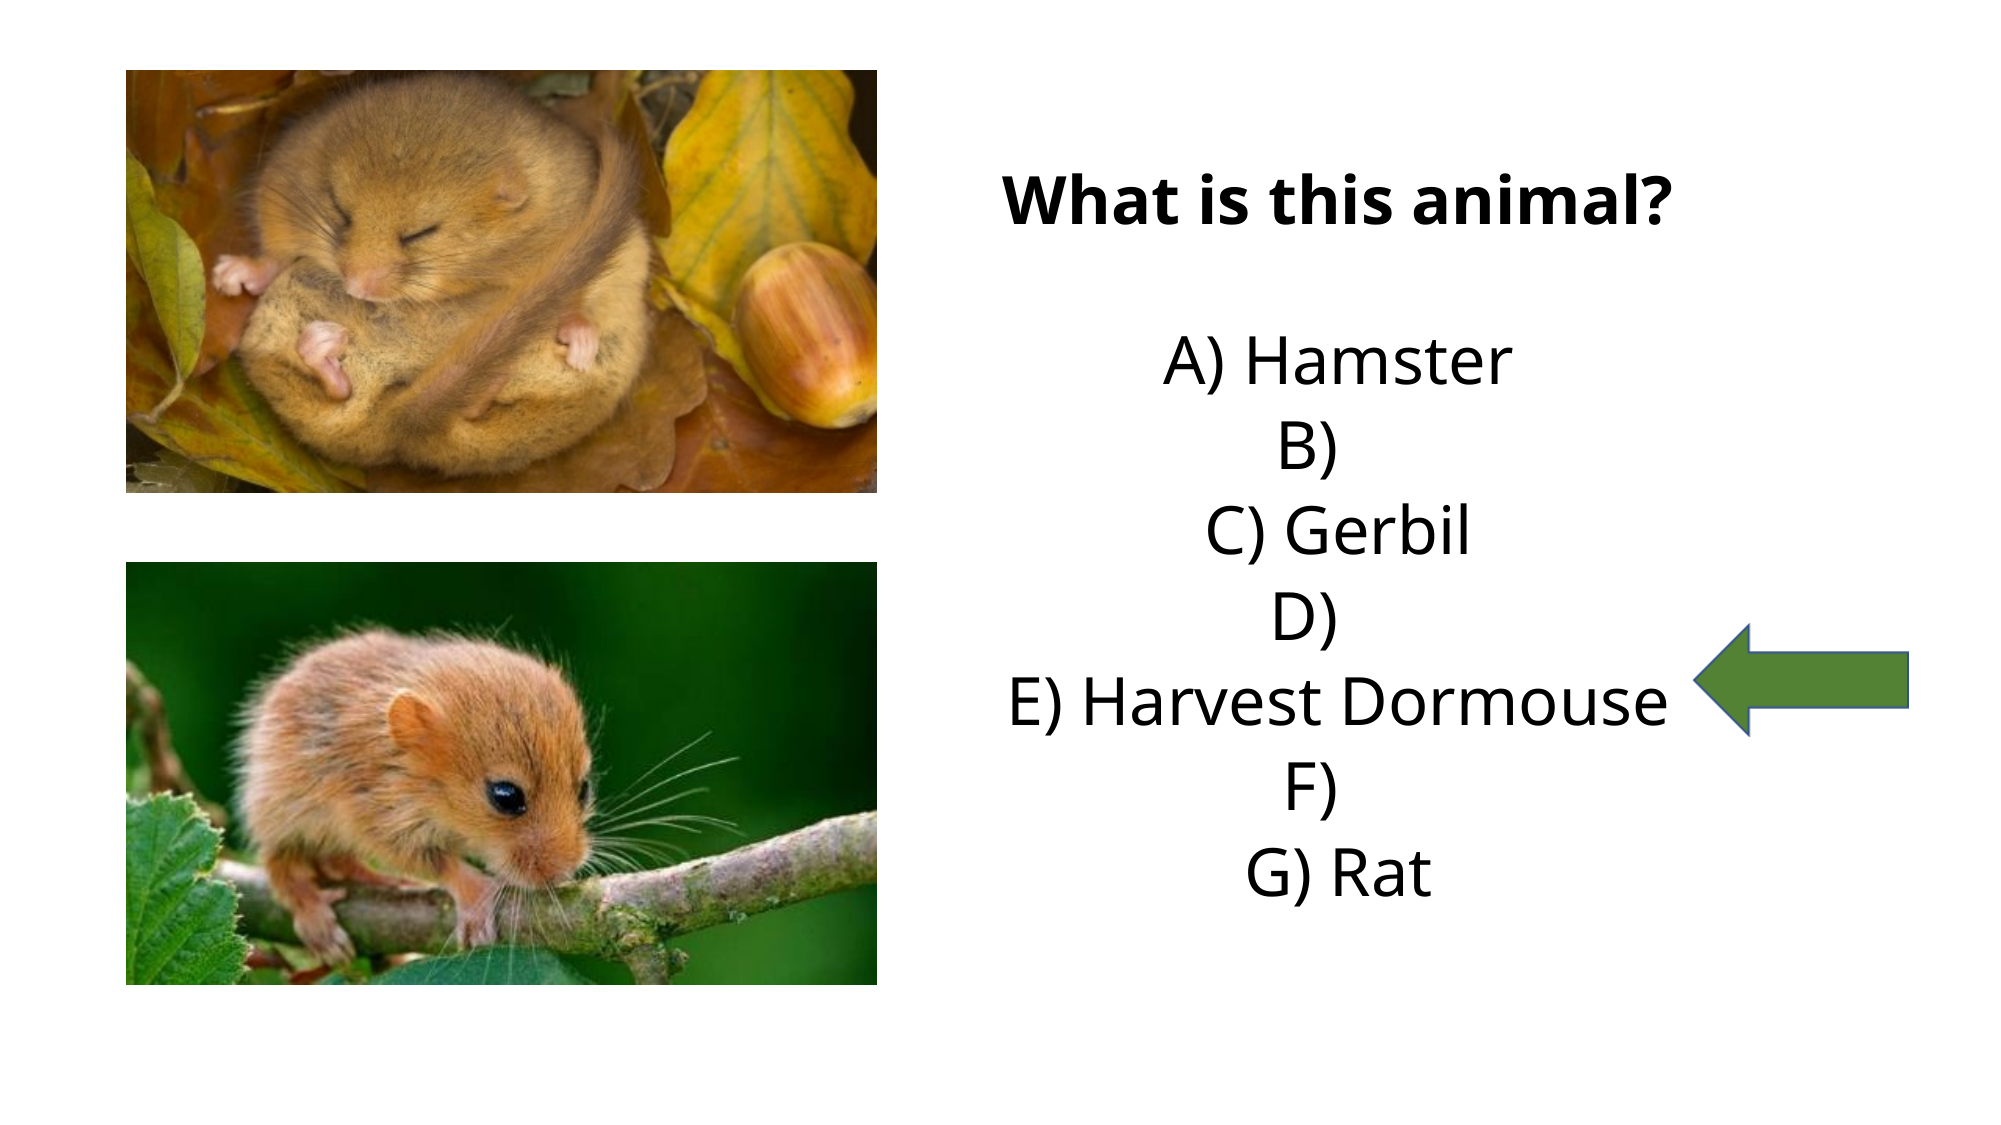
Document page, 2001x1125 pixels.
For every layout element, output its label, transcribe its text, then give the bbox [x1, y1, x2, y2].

text_box What is this animal? Hamster Gerbil Harvest Dormouse Rat [904, 149, 1773, 893]
picture [126, 70, 877, 493]
picture [126, 562, 877, 985]
picture [1692, 622, 1909, 738]
